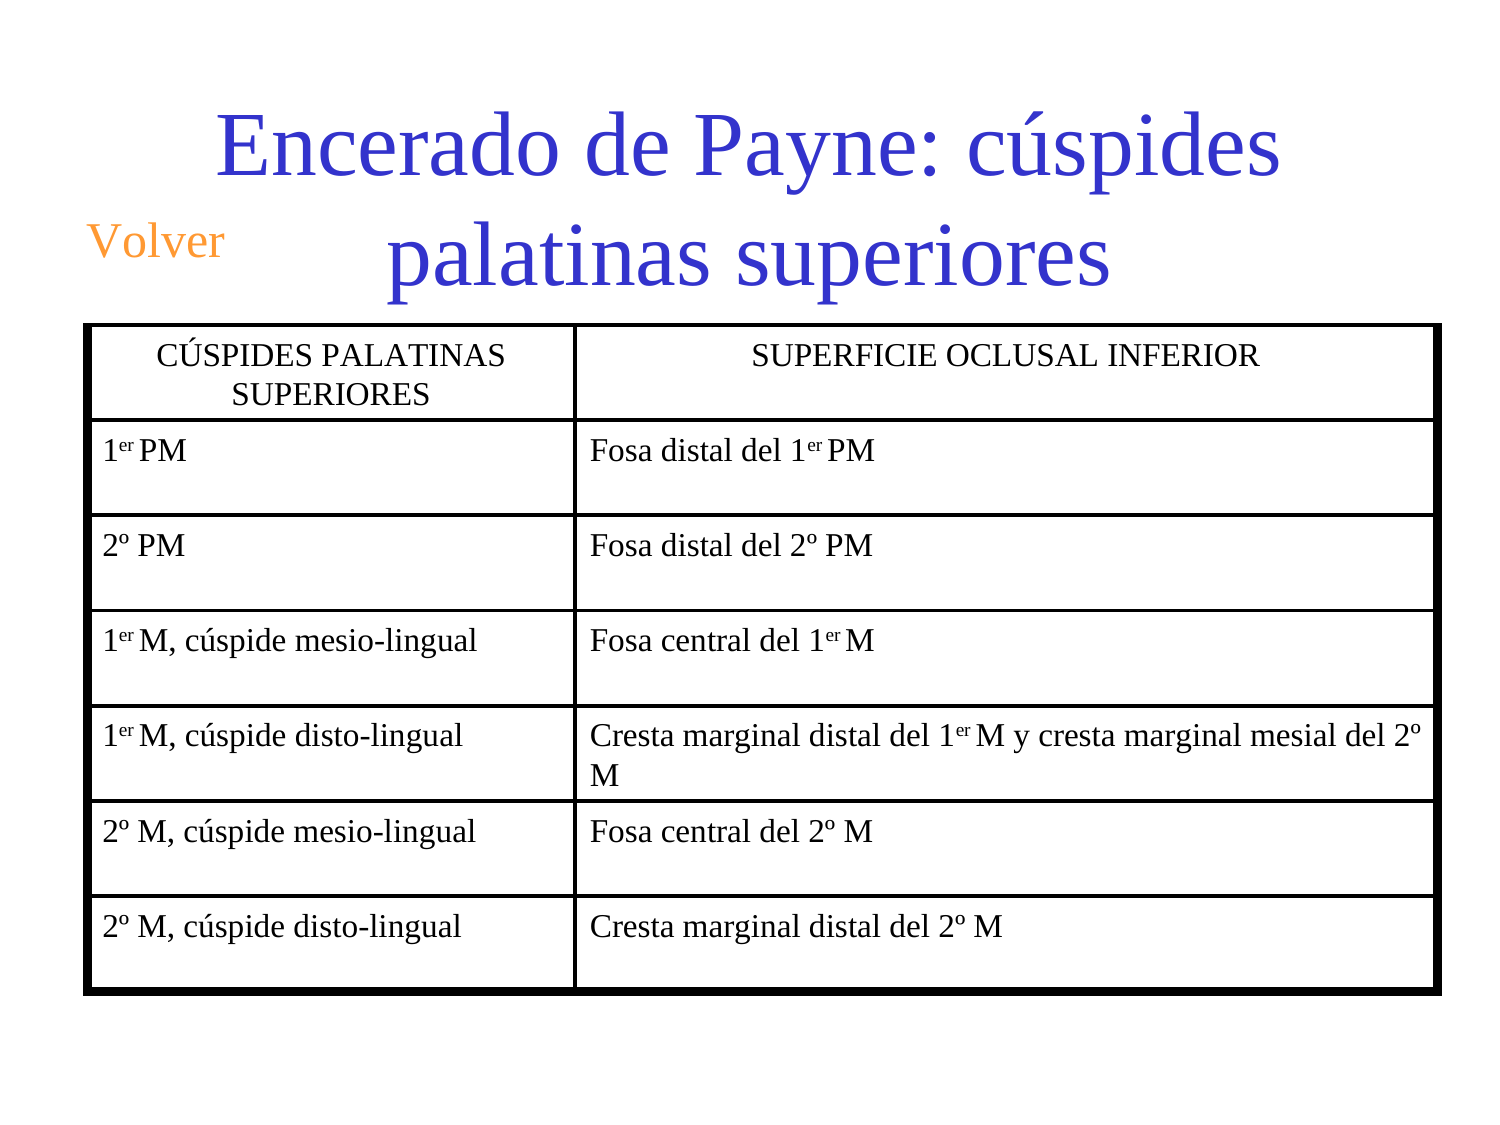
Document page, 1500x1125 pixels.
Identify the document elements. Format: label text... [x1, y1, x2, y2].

table_cell Fosa distal del 1er PM [577, 422, 1433, 513]
table_cell Fosa distal del 2º PM [577, 517, 1433, 609]
table_cell Cresta marginal distal del 2º M [577, 898, 1433, 987]
text_box Volver [37, 199, 276, 276]
table_cell 2º M, cúspide mesio-lingual [92, 803, 573, 894]
table_cell Fosa central del 1er M [577, 612, 1433, 704]
table_cell Fosa central del 2º M [577, 803, 1433, 894]
table_cell 1er M, cúspide mesio-lingual [92, 612, 573, 704]
table_header SUPERFICIE OCLUSAL INFERIOR [577, 327, 1433, 418]
table_cell 2º PM [92, 517, 573, 609]
table_cell Cresta marginal distal del 1er M y cresta marginal mesial del 2º M [577, 708, 1433, 799]
table_cell 1er M, cúspide disto-lingual [92, 708, 573, 799]
table_cell 2º M, cúspide disto-lingual [92, 898, 573, 987]
title Encerado de Payne: cúspides palatinas superiores [112, 76, 1388, 312]
table_header CÚSPIDES PALATINAS SUPERIORES [92, 327, 573, 418]
table_cell 1er PM [92, 422, 573, 513]
